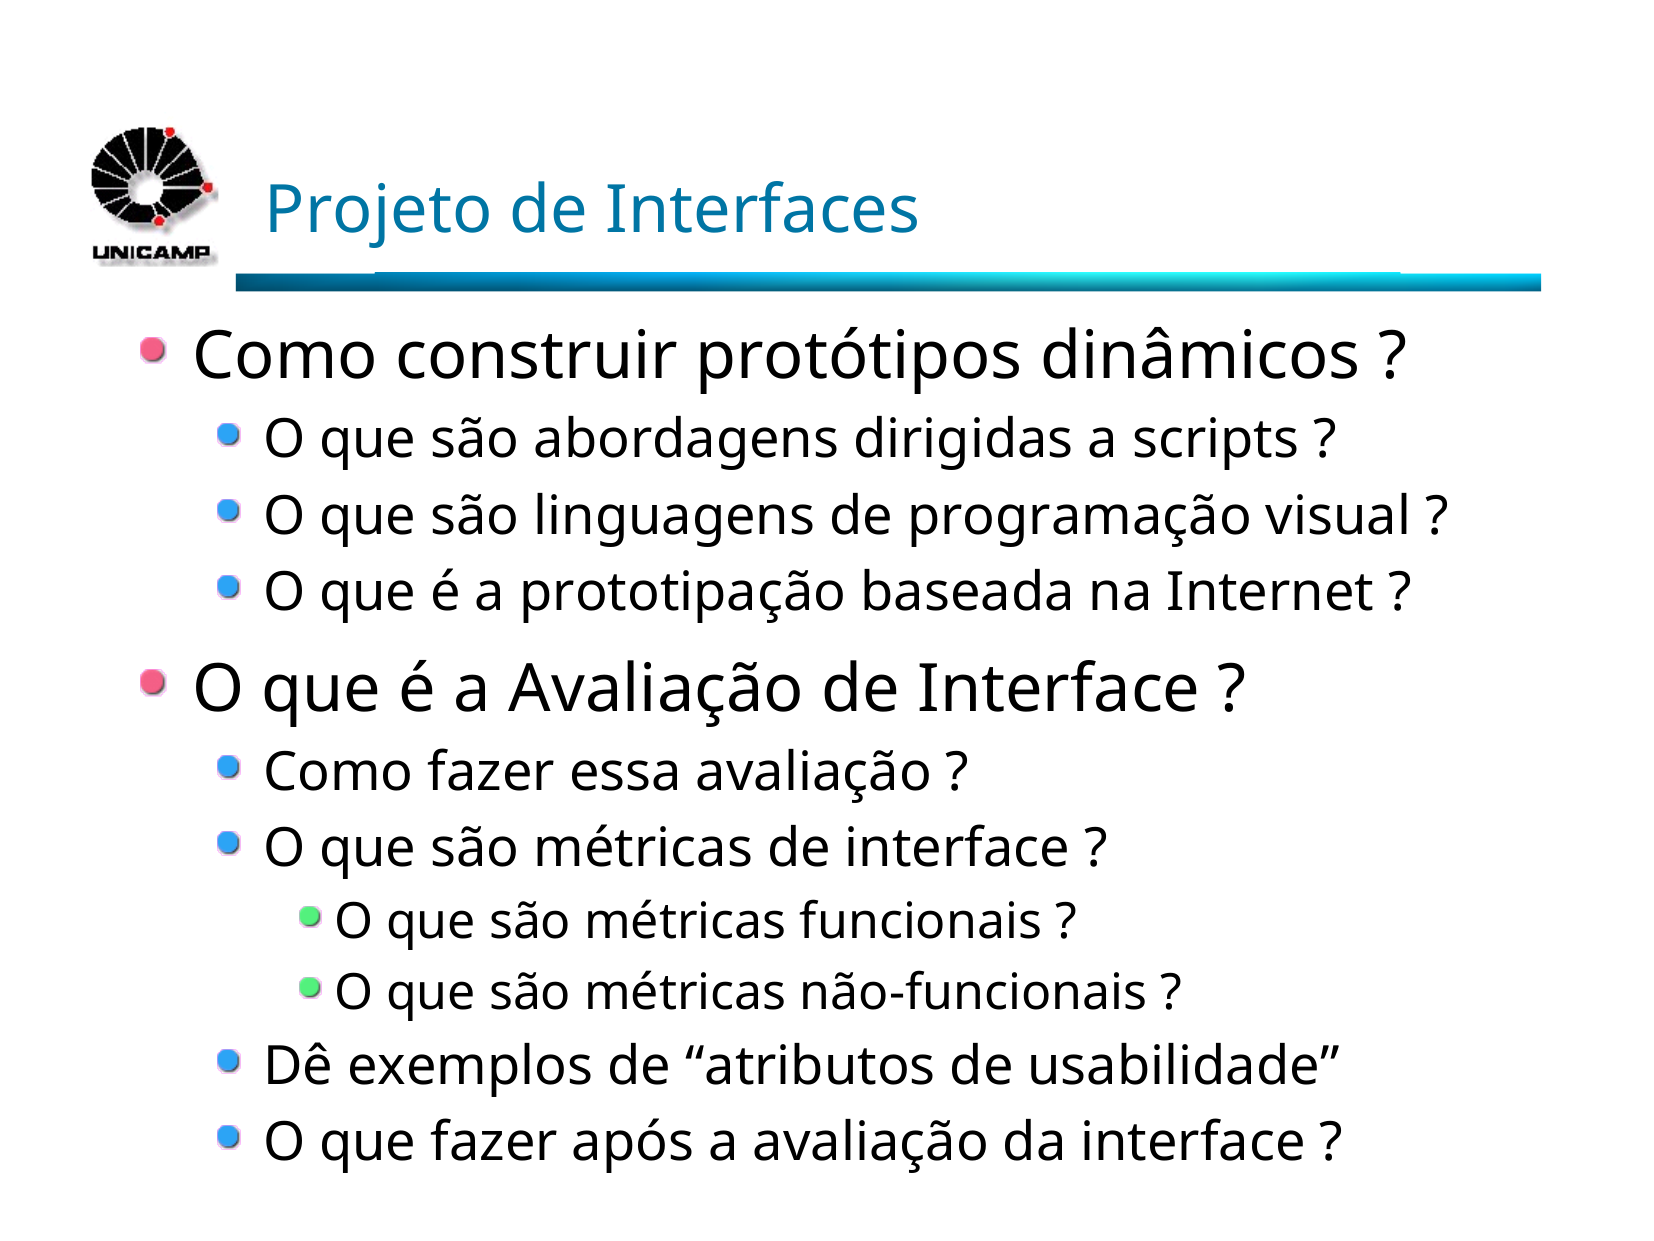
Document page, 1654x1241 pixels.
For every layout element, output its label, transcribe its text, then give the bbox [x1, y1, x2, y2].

list Como construir protótipos dinâmicos ? O que são abordagens dirigidas a scripts ? O que são linguagens de programação visual ? O que é a prototipação baseada na Internet ? O que é a Avaliação de Interface ? Como fazer essa avaliação ? O que são métricas de interface ? O que são métricas funcionais ? O que são métricas não-funcionais ? Dê exemplos de “atributos de usabilidade” O que fazer após a avaliação da interface ? [121, 309, 1534, 1167]
title Projeto de Interfaces [264, 57, 1534, 250]
picture [125, 272, 1654, 295]
